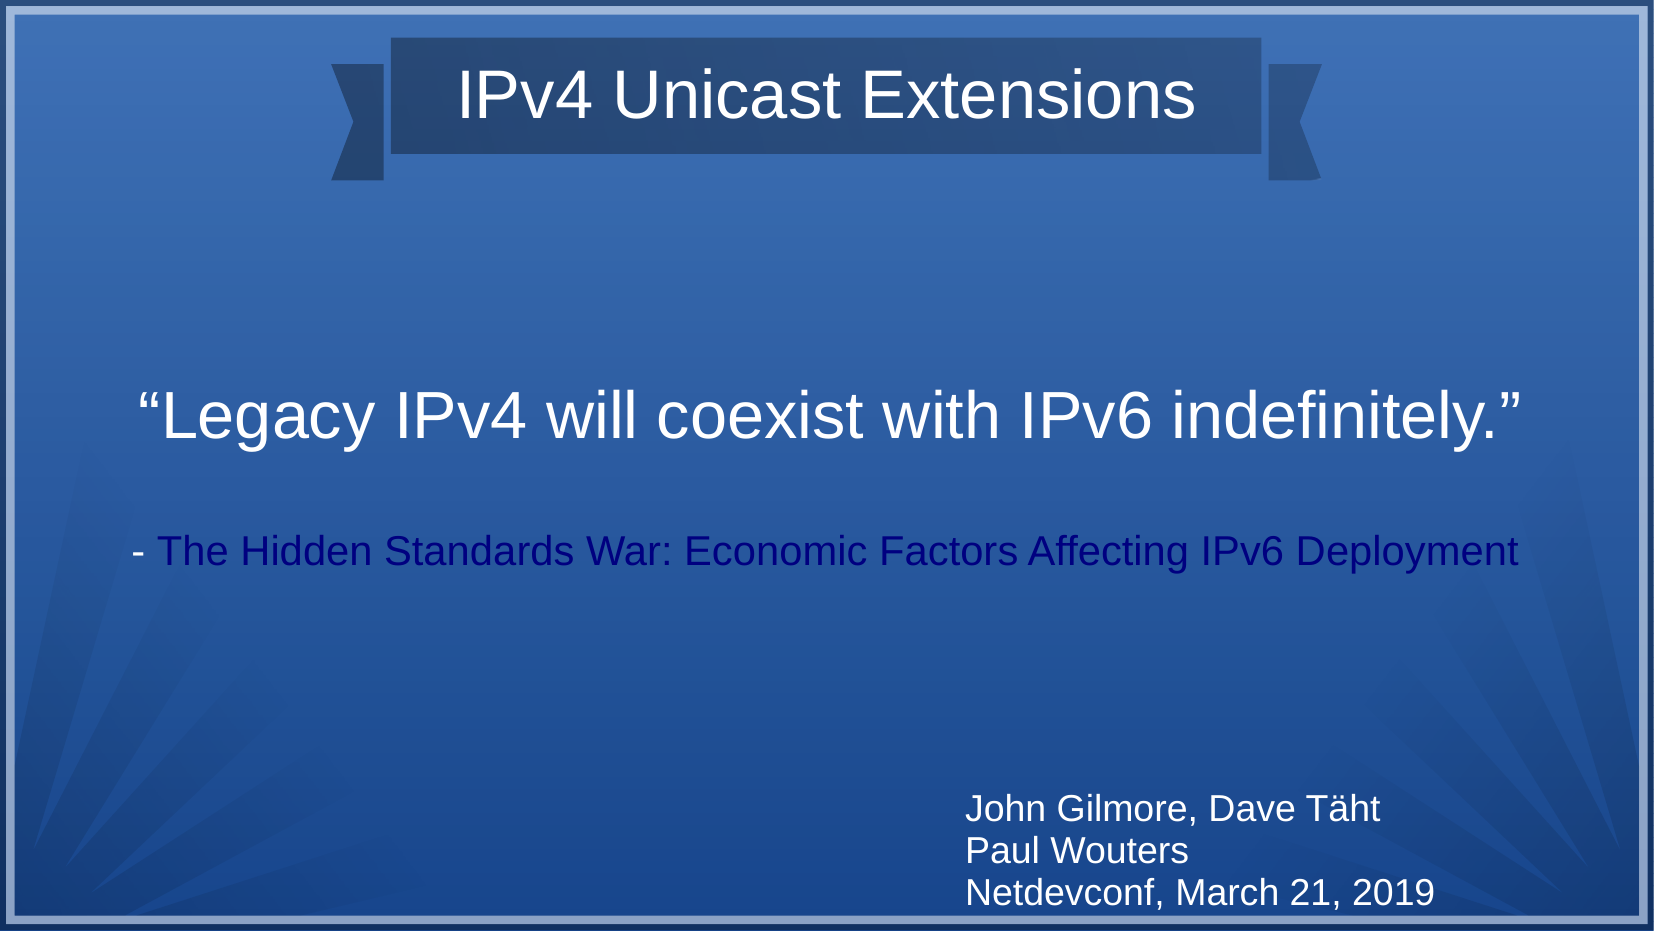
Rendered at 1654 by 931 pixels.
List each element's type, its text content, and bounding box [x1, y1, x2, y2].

text_box John Gilmore, Dave Täht Paul Wouters Netdevconf, March 21, 2019 [915, 780, 1654, 921]
title IPv4 Unicast Extensions [389, 35, 1264, 154]
subtitle “Legacy IPv4 will coexist with IPv6 indefinitely.” - The Hidden Standards War: Economic Factors Affecting IPv6 Deployment [86, 165, 1576, 788]
